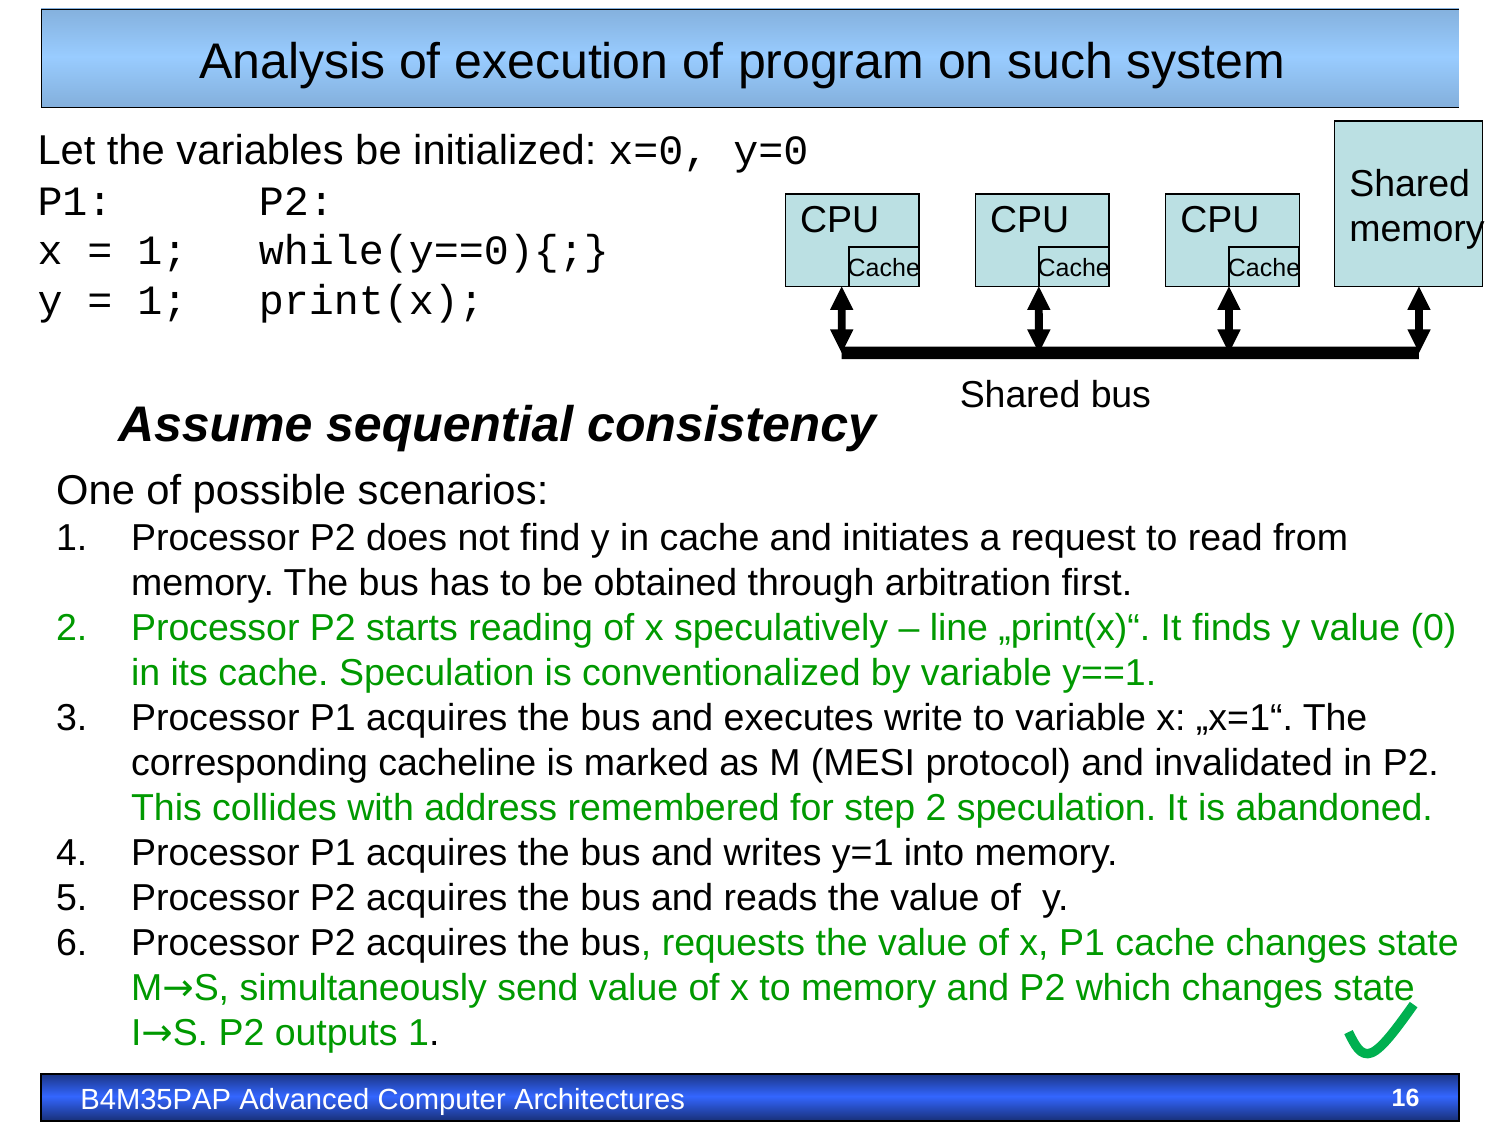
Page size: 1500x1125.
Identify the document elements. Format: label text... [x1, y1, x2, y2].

title Analysis of execution of program on such system [41, 8, 1459, 108]
text_box Cache [1043, 246, 1110, 287]
text_box One of possible scenarios: Processor P2 does not find y in cache and initiates a request to read from memory. The bus has to be obtained through arbitration first. Processor P2 starts reading of x speculatively – line „print(x)“. It finds y value (0) in its cache. Speculation is conventionalized by variable y==1. Processor P1 acquires the bus and executes write to variable x: „x=1“. The corresponding cacheline is marked as M (MESI protocol) and invalidated in P2. This collides with address remembered for step 2 speculation. It is abandoned. Processor P1 acquires the bus and writes y=1 into memory. Processor P2 acquires the bus and reads the value of y. Processor P2 acquires the bus, requests the value of x, P1 cache changes state M→S, simultaneously send value of x to memory and P2 which changes state I→S. P2 outputs 1. [41, 455, 1500, 1061]
text_box Shared bus [945, 363, 1166, 423]
text_box Cache [1228, 246, 1300, 287]
text_box CPU [1043, 193, 1110, 246]
text_box Assume sequential consistency [103, 384, 906, 459]
text_box Shared memory [1334, 120, 1483, 287]
text_box Let the variables be initialized: x=0, y=0 P1: P2: x = 1; while(y==0){;} y = 1; print(x); [22, 115, 1043, 331]
text_box CPU [1165, 193, 1300, 287]
